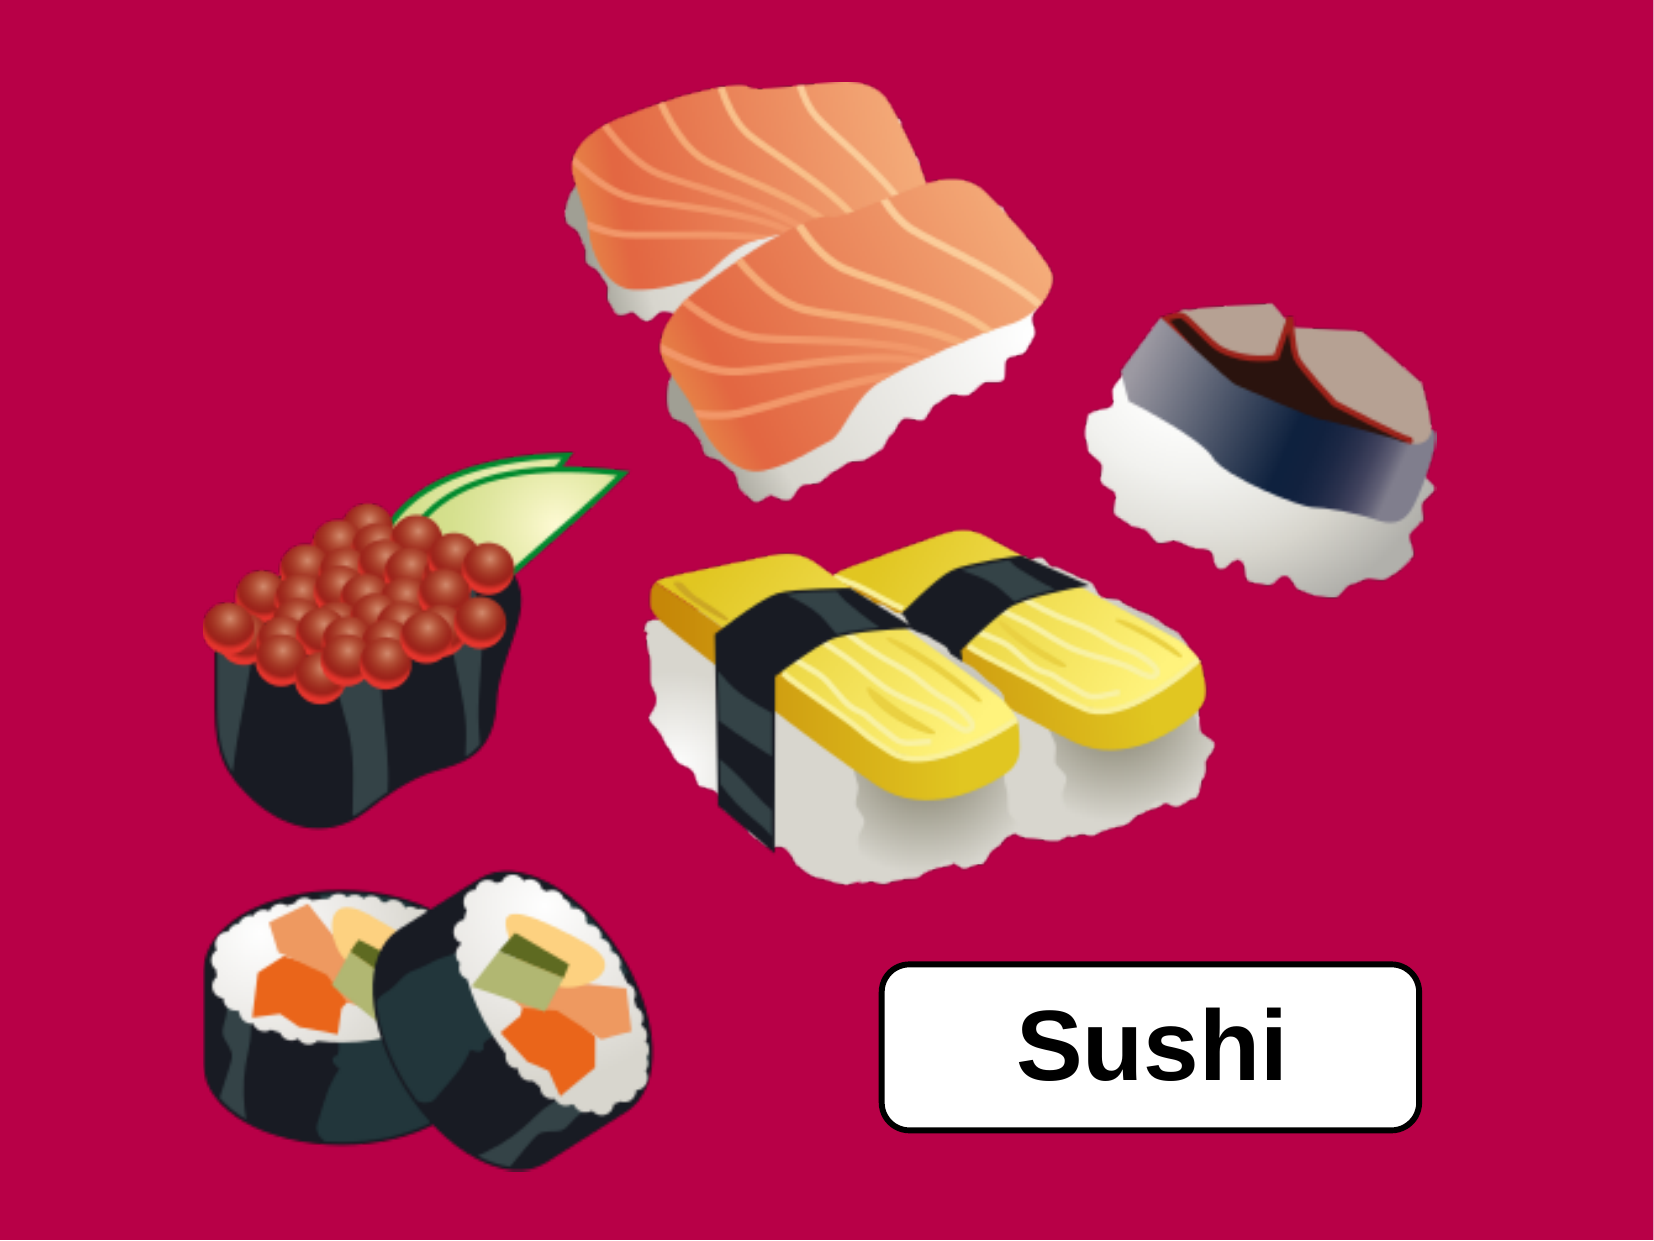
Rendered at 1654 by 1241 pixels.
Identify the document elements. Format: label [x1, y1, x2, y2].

picture [203, 82, 1437, 1172]
